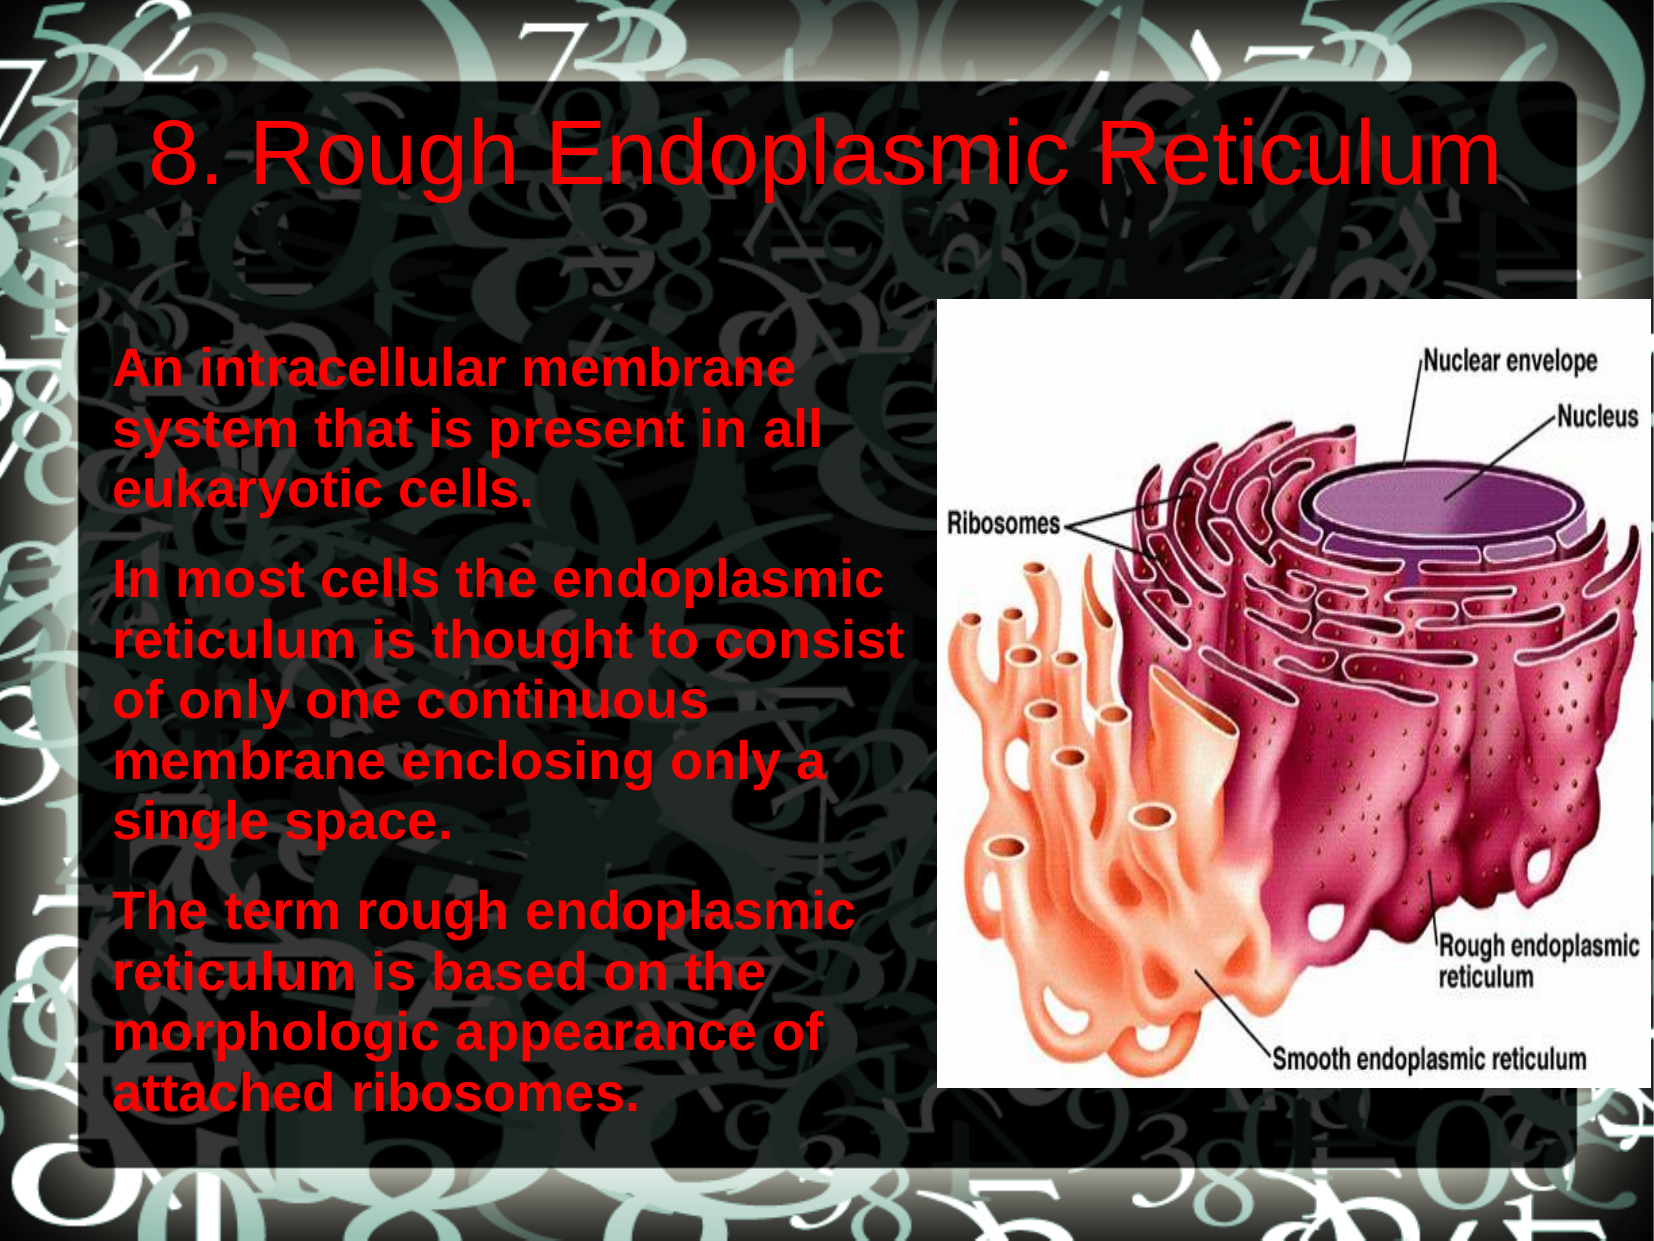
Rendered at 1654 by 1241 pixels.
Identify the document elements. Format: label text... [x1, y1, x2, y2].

list An intracellular membrane system that is present in all eukaryotic cells. In most cells the endoplasmic reticulum is thought to consist of only one continuous membrane enclosing only a single space. The term rough endoplasmic reticulum is based on the morphologic appearance of attached ribosomes. [112, 337, 938, 1141]
picture [0, 0, 1654, 1241]
title 8. Rough Endoplasmic Reticulum [82, 56, 1571, 250]
